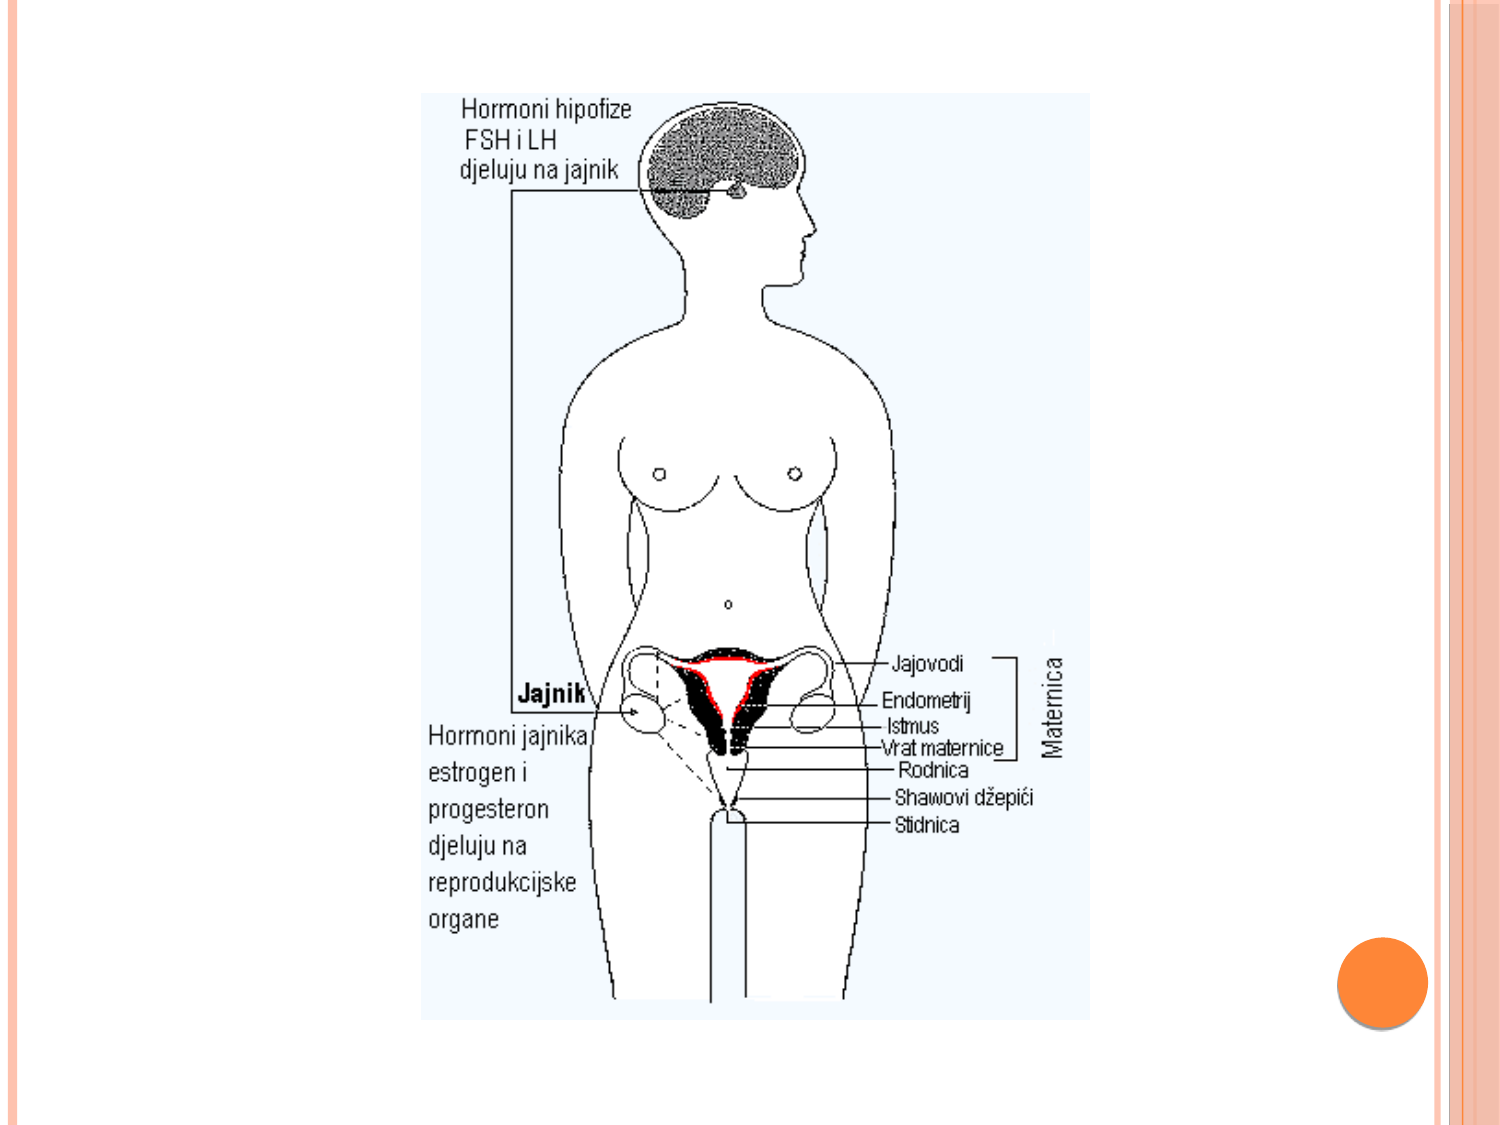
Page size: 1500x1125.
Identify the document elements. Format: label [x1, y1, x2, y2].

picture [421, 93, 1090, 1020]
